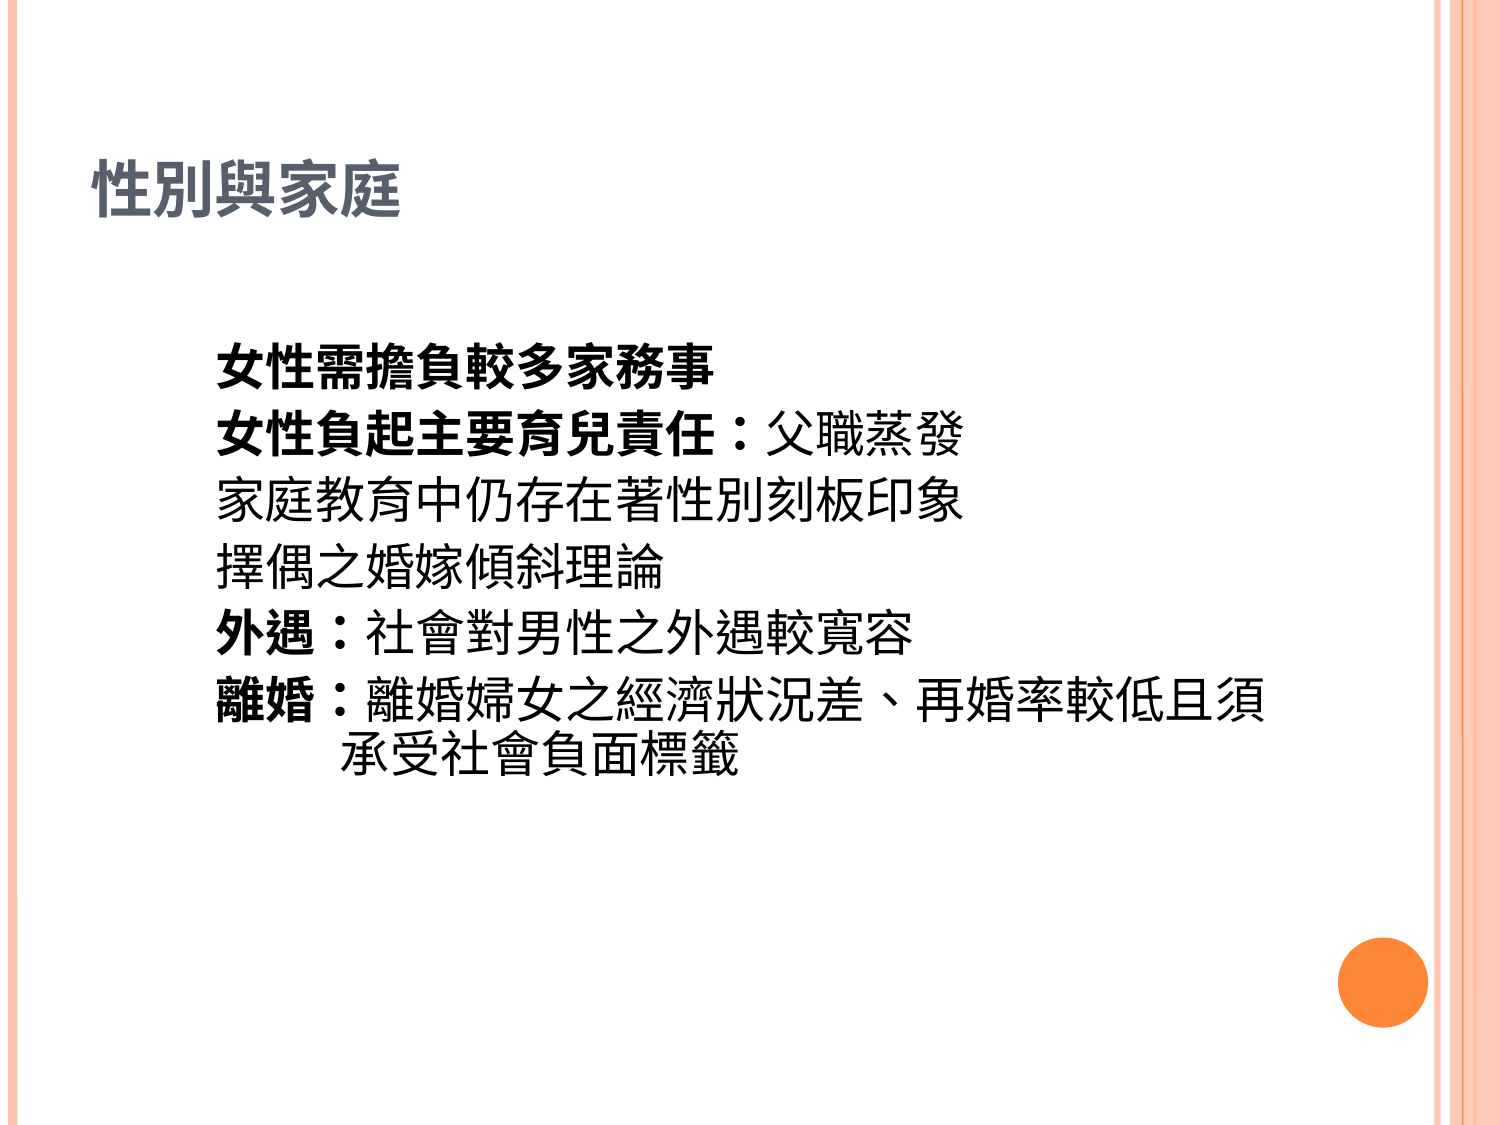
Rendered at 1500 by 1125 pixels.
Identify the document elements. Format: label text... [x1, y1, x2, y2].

title 性別與家庭 [75, 45, 1300, 233]
list 女性需擔負較多家務事 女性負起主要育兒責任：父職蒸發 家庭教育中仍存在著性別刻板印象 擇偶之婚嫁傾斜理論 外遇：社會對男性之外遇較寬容 離婚：離婚婦女之經濟狀況差、再婚率較低且須承受社會負面標籤 [75, 262, 1300, 1062]
